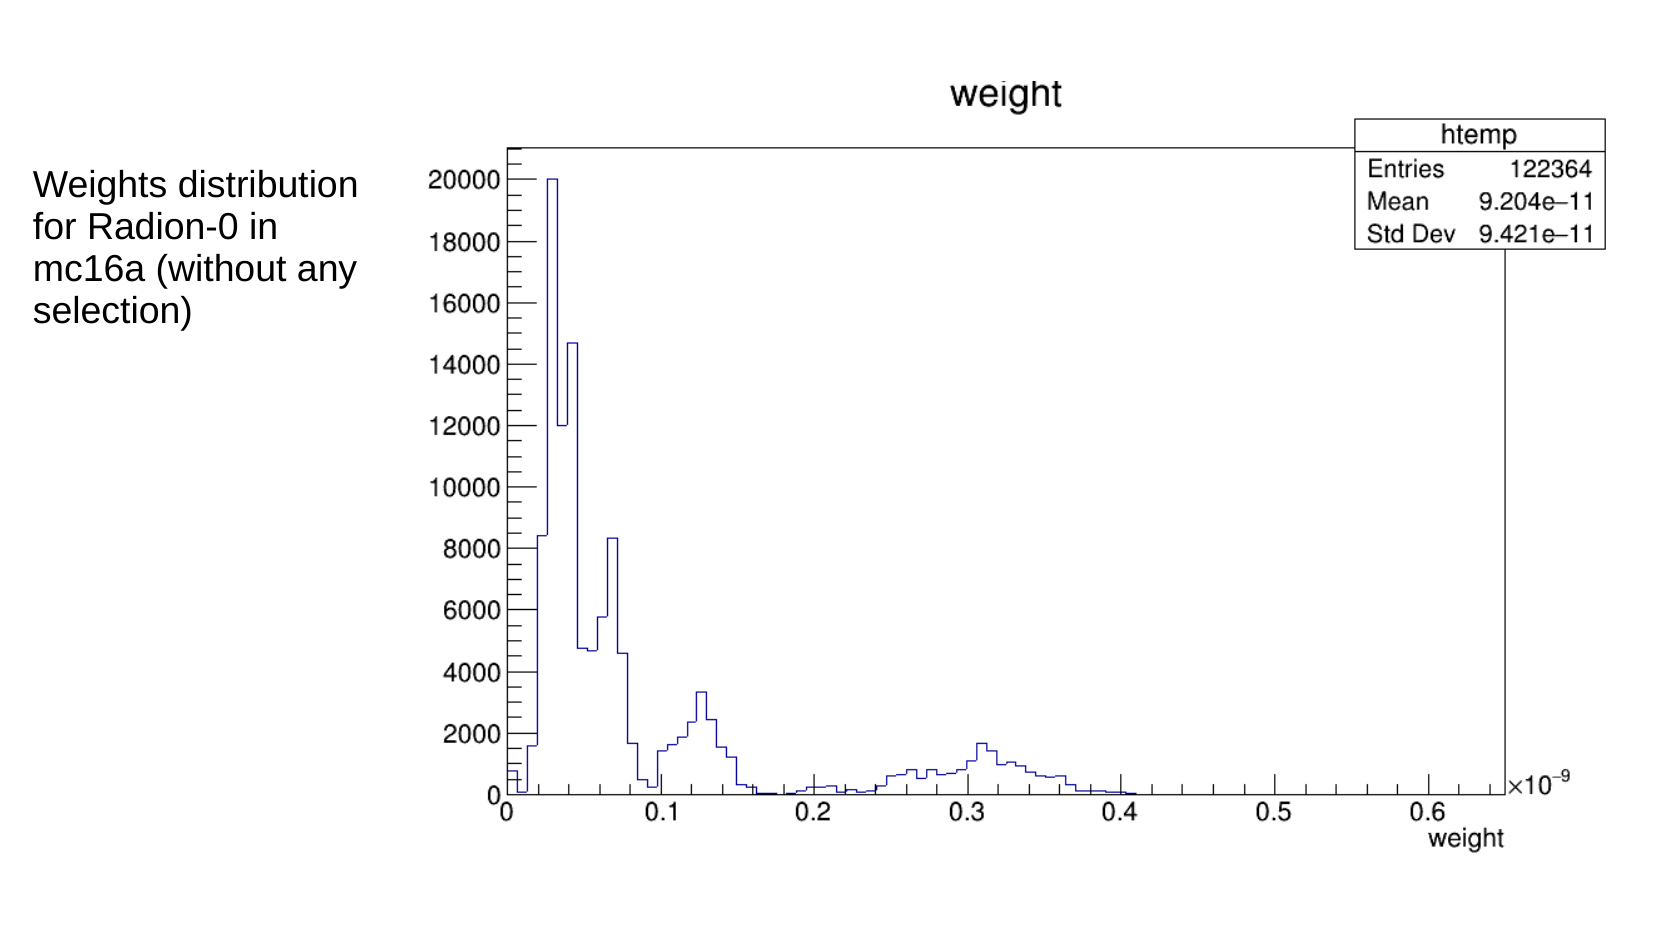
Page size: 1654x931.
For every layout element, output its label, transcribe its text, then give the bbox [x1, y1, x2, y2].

picture [418, 81, 1621, 858]
text_box Weights distribution for Radion-0 in mc16a (without any selection) [18, 155, 574, 339]
